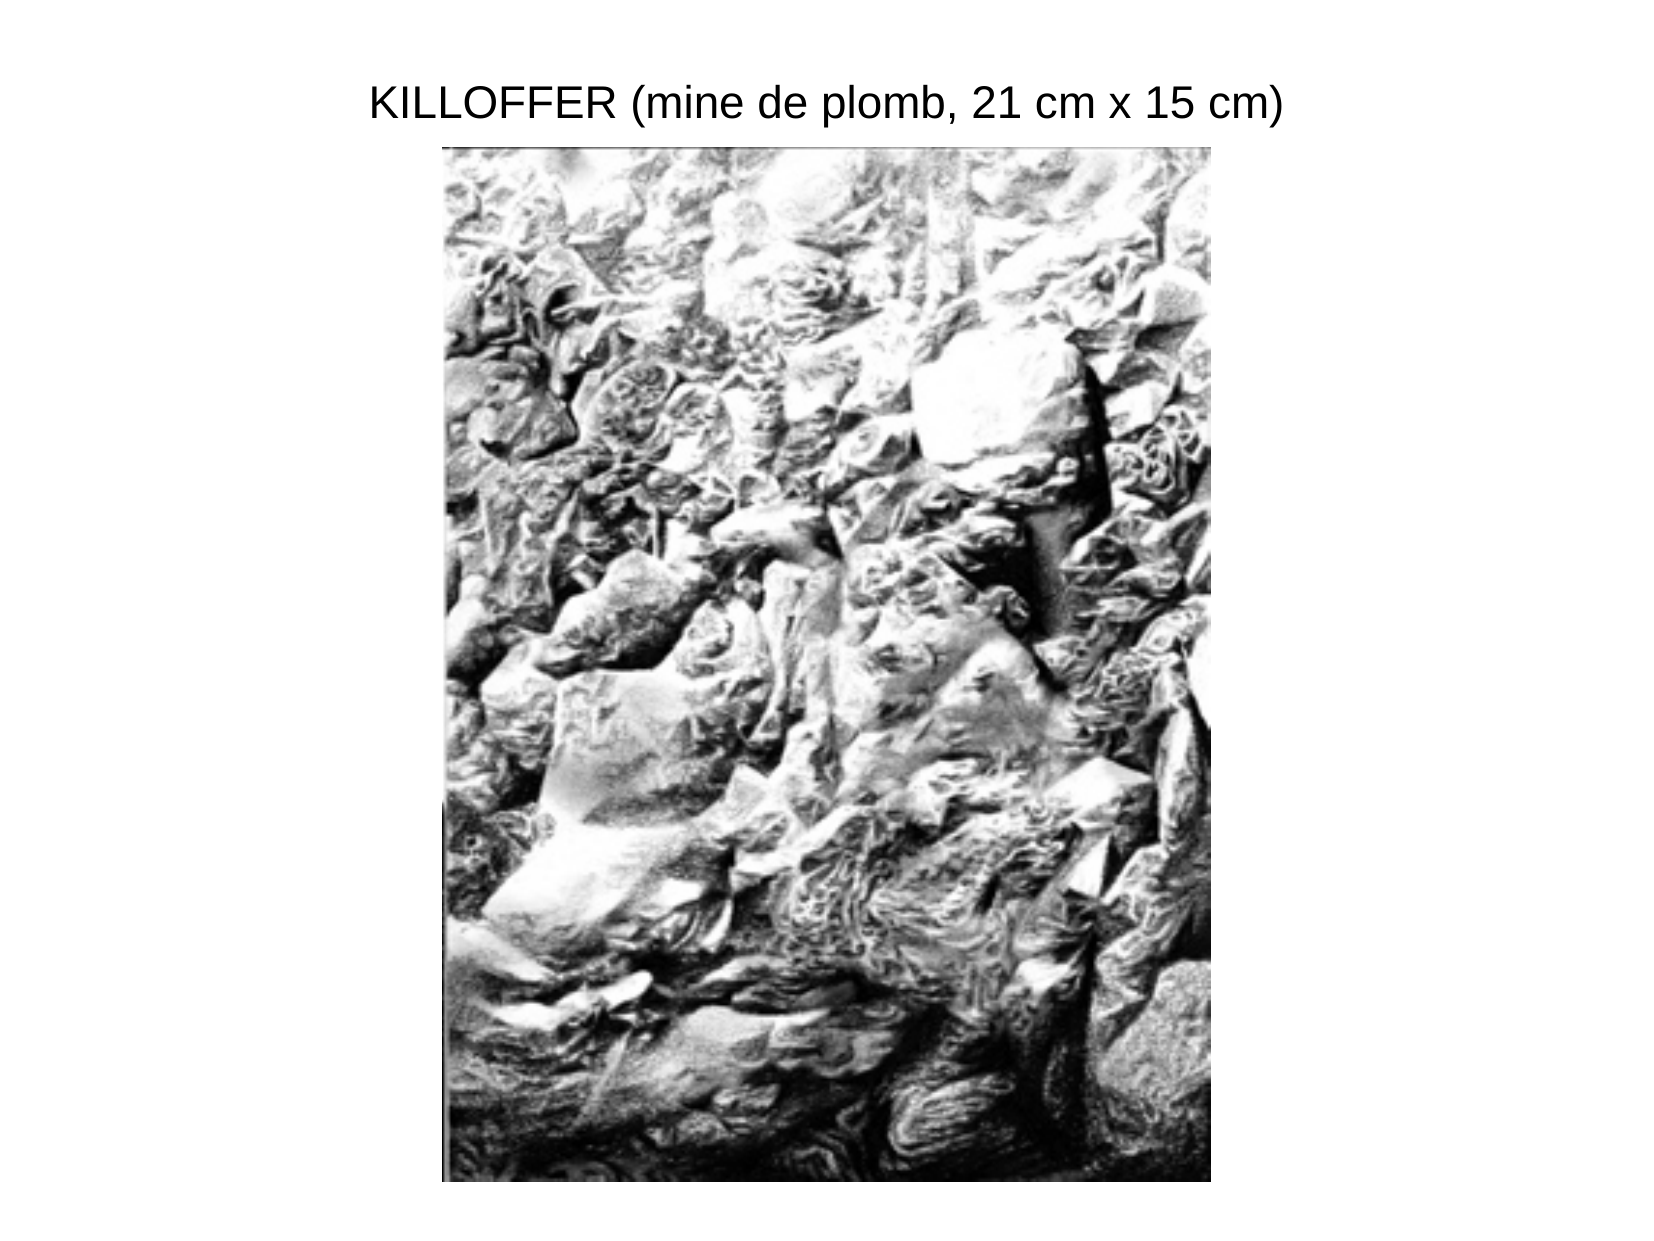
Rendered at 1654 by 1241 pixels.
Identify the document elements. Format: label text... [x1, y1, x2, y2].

picture [442, 147, 1211, 1182]
title KILLOFFER (mine de plomb, 21 cm x 15 cm) [82, 56, 1571, 148]
